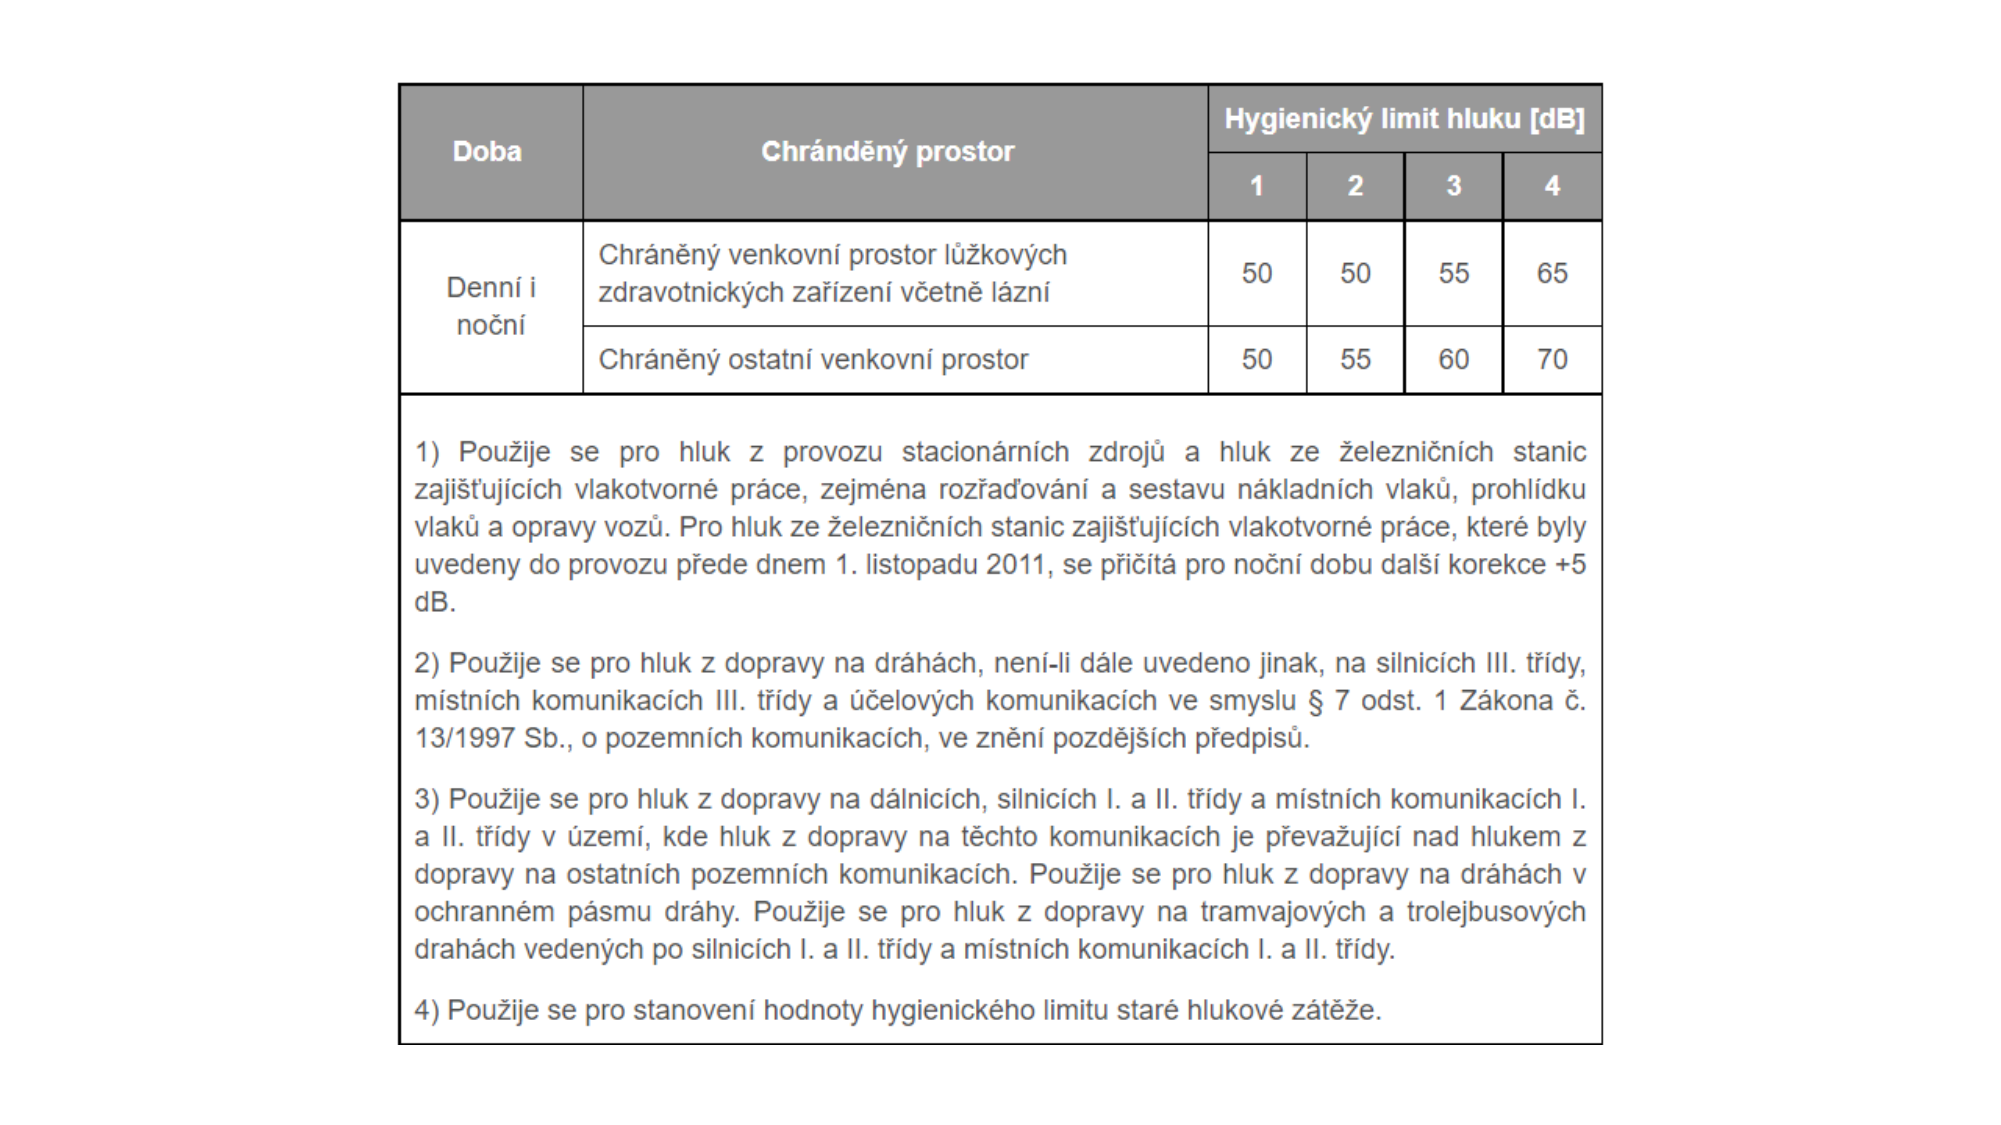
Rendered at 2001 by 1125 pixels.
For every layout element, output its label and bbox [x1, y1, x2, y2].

picture [392, 80, 1608, 1045]
